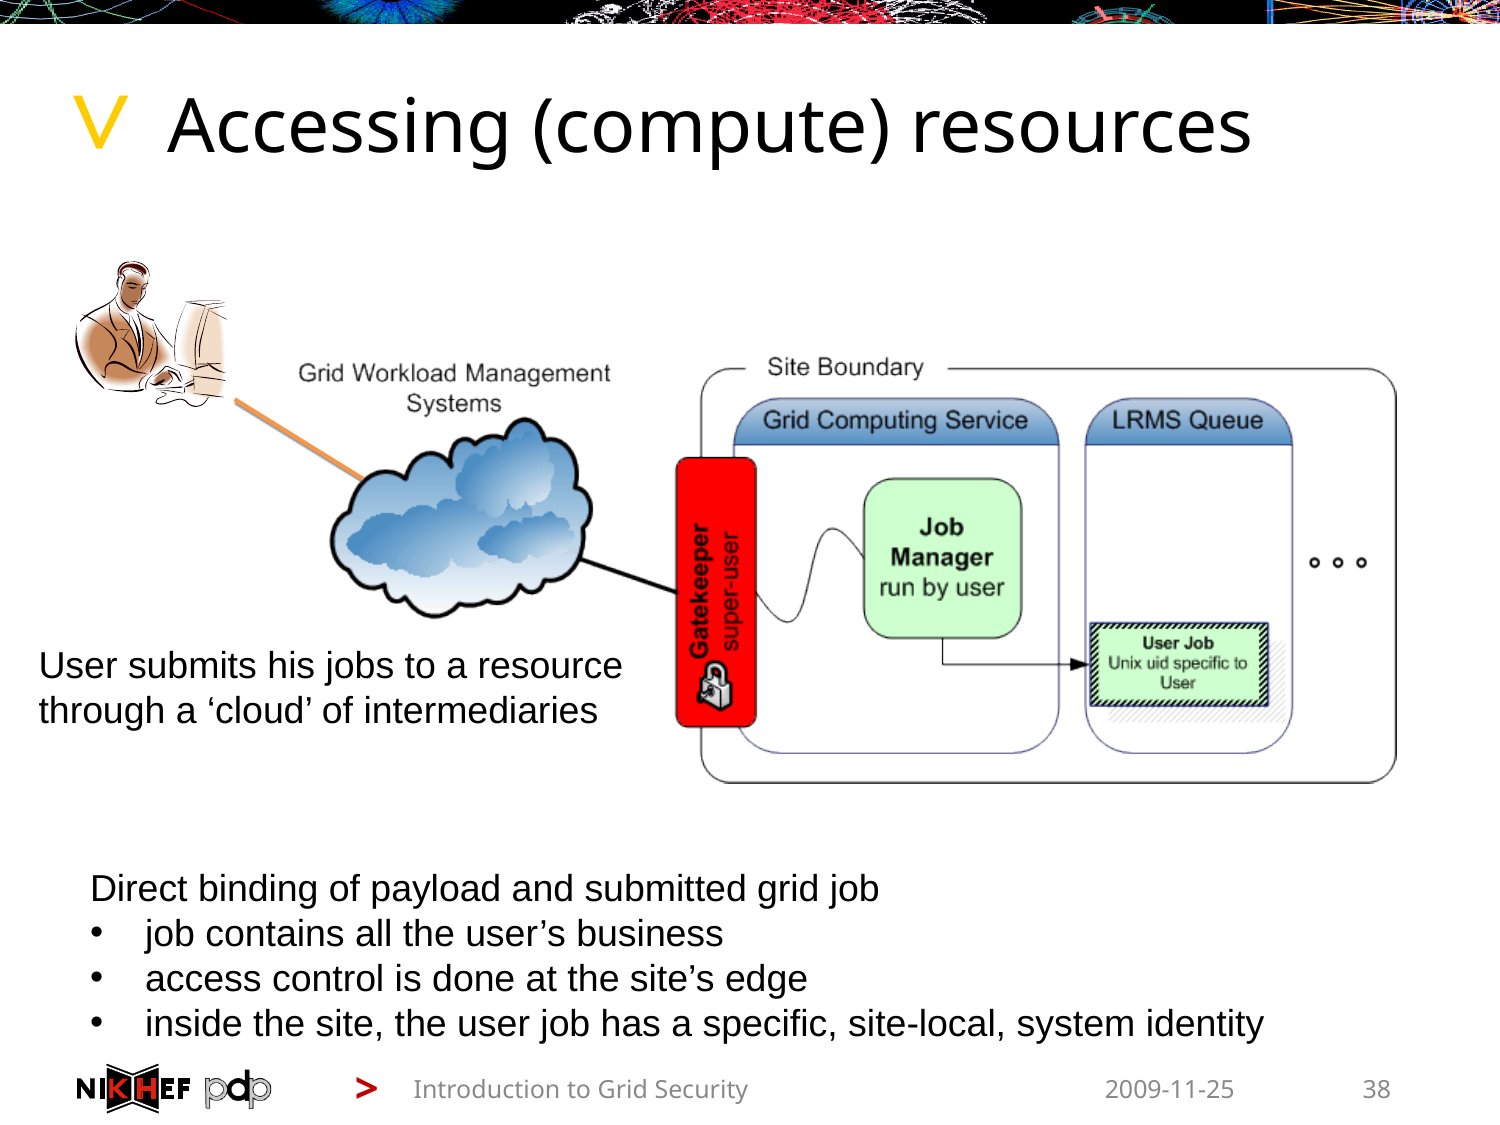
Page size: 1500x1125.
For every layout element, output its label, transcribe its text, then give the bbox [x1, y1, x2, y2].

text_box Direct binding of payload and submitted grid job job contains all the user’s business access control is done at the site’s edge inside the site, the user job has a specific, site-local, system identity [75, 856, 1414, 1054]
picture [298, 349, 1397, 784]
text_box Introduction to Grid Security [398, 1066, 938, 1103]
text_box User submits his jobs to a resource through a ‘cloud’ of intermediaries [23, 633, 648, 740]
text_box 2009-11-25 [1089, 1066, 1266, 1103]
title Accessing (compute) resources [152, 56, 1426, 188]
picture [70, 260, 227, 409]
text_box 39 [1347, 1066, 1426, 1102]
